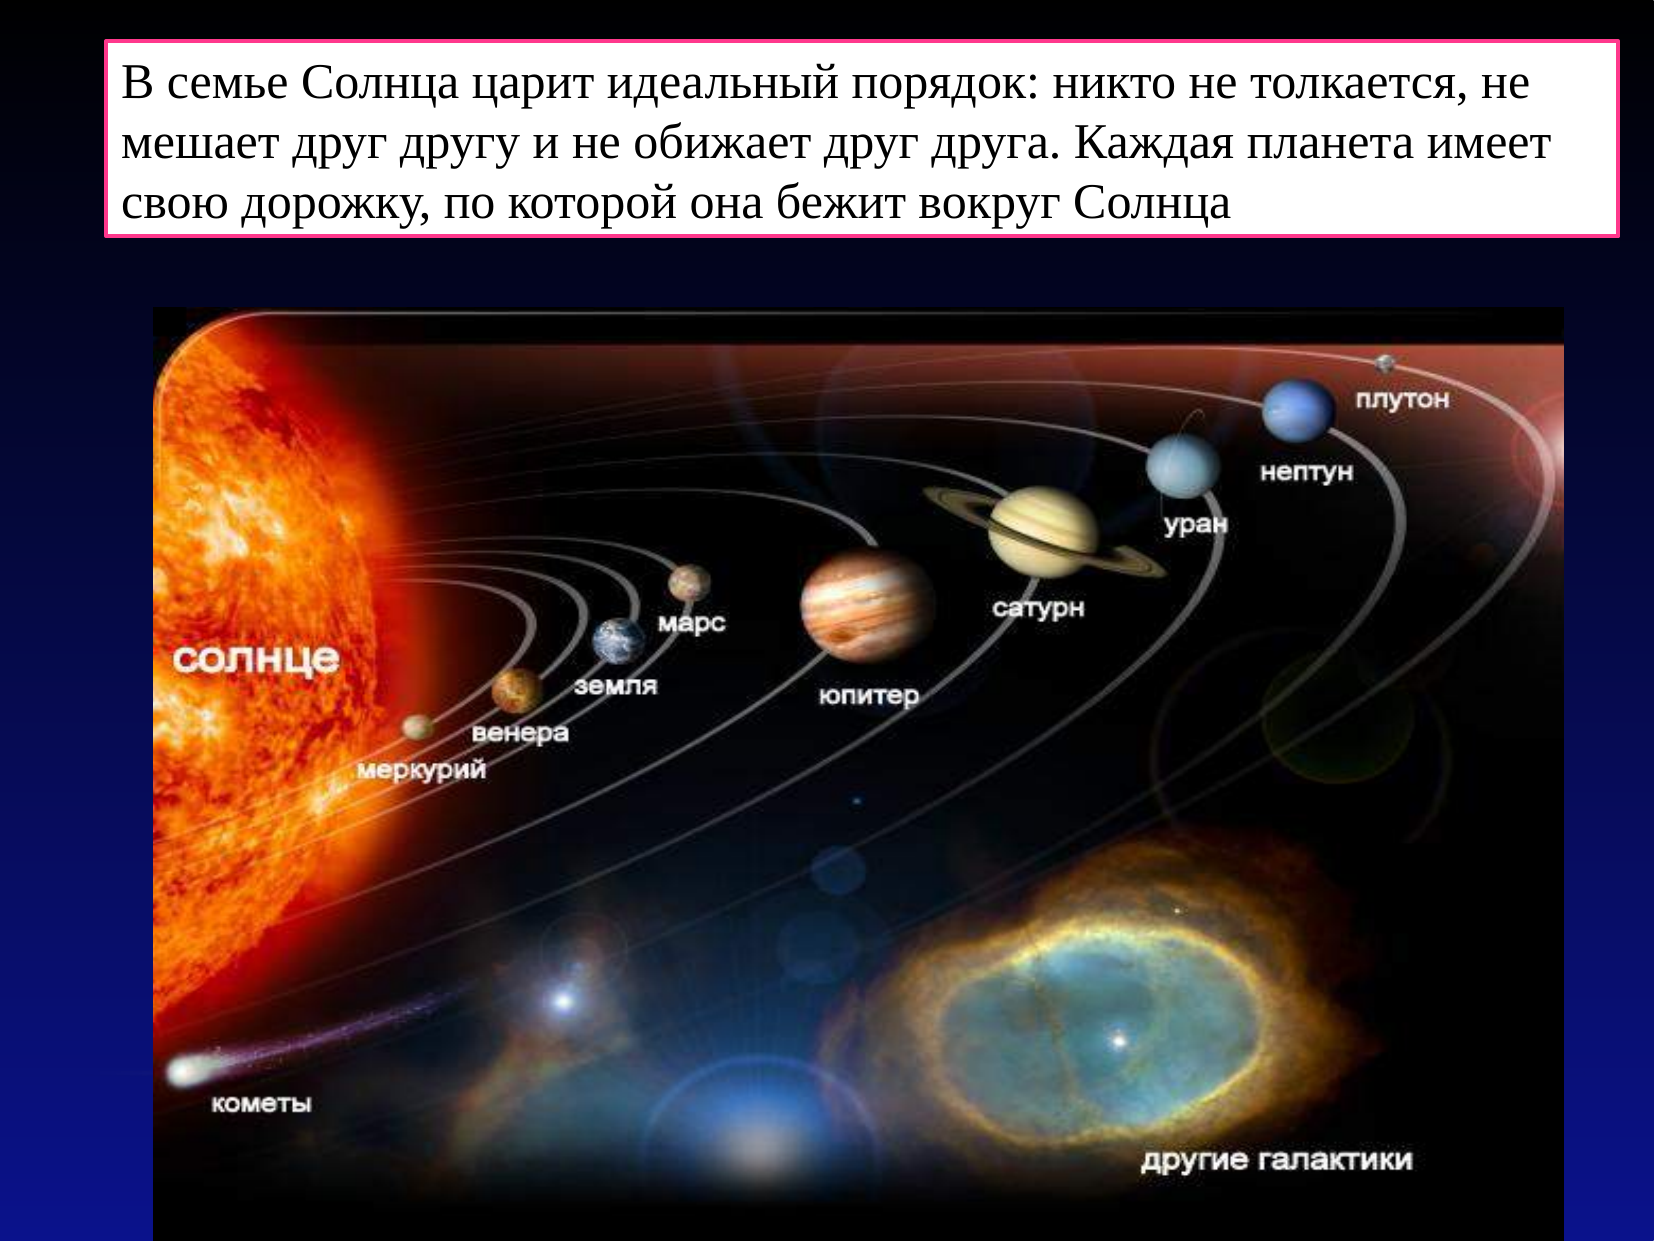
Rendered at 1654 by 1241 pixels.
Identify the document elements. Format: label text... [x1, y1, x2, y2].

picture [153, 307, 1564, 1241]
text_box В семье Солнца царит идеальный порядок: никто не толкается, не мешает друг другу и не обижает друг друга. Каждая планета имеет свою дорожку, по которой она бежит вокруг Солнца [106, 41, 1618, 236]
